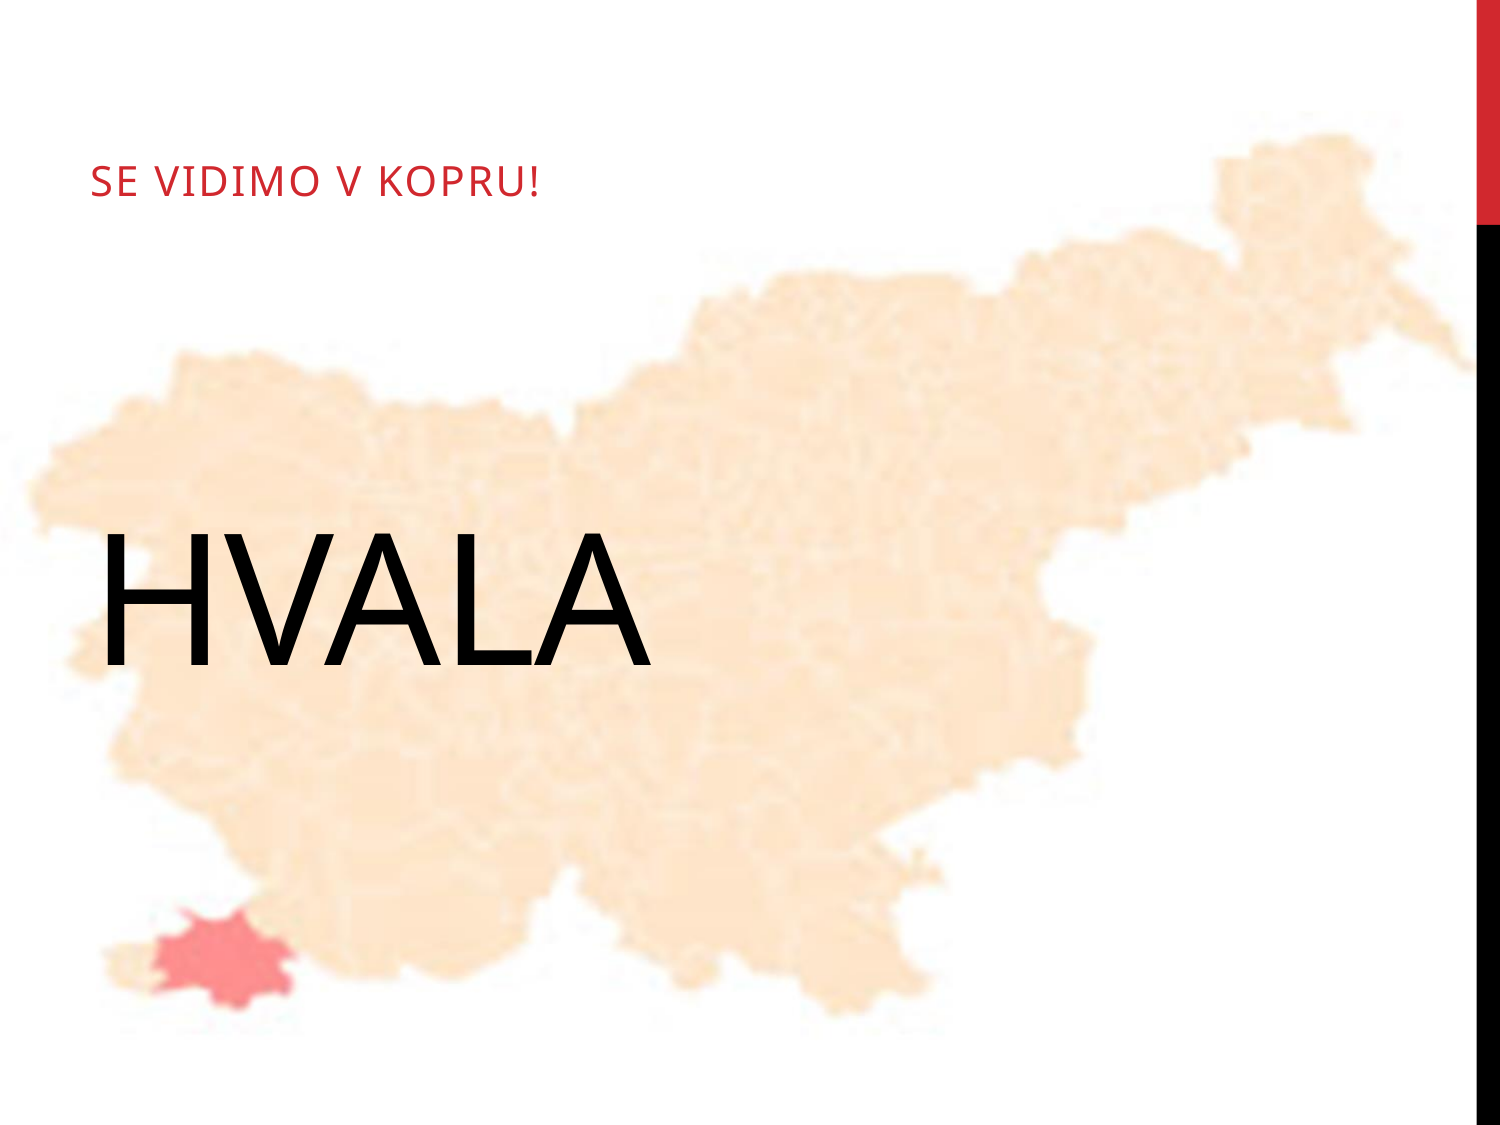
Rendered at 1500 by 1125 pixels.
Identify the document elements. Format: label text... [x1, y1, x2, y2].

list Se vidimo v kopru! [75, 37, 1350, 213]
picture [0, 0, 1476, 1125]
title Hvala [75, 237, 1350, 947]
